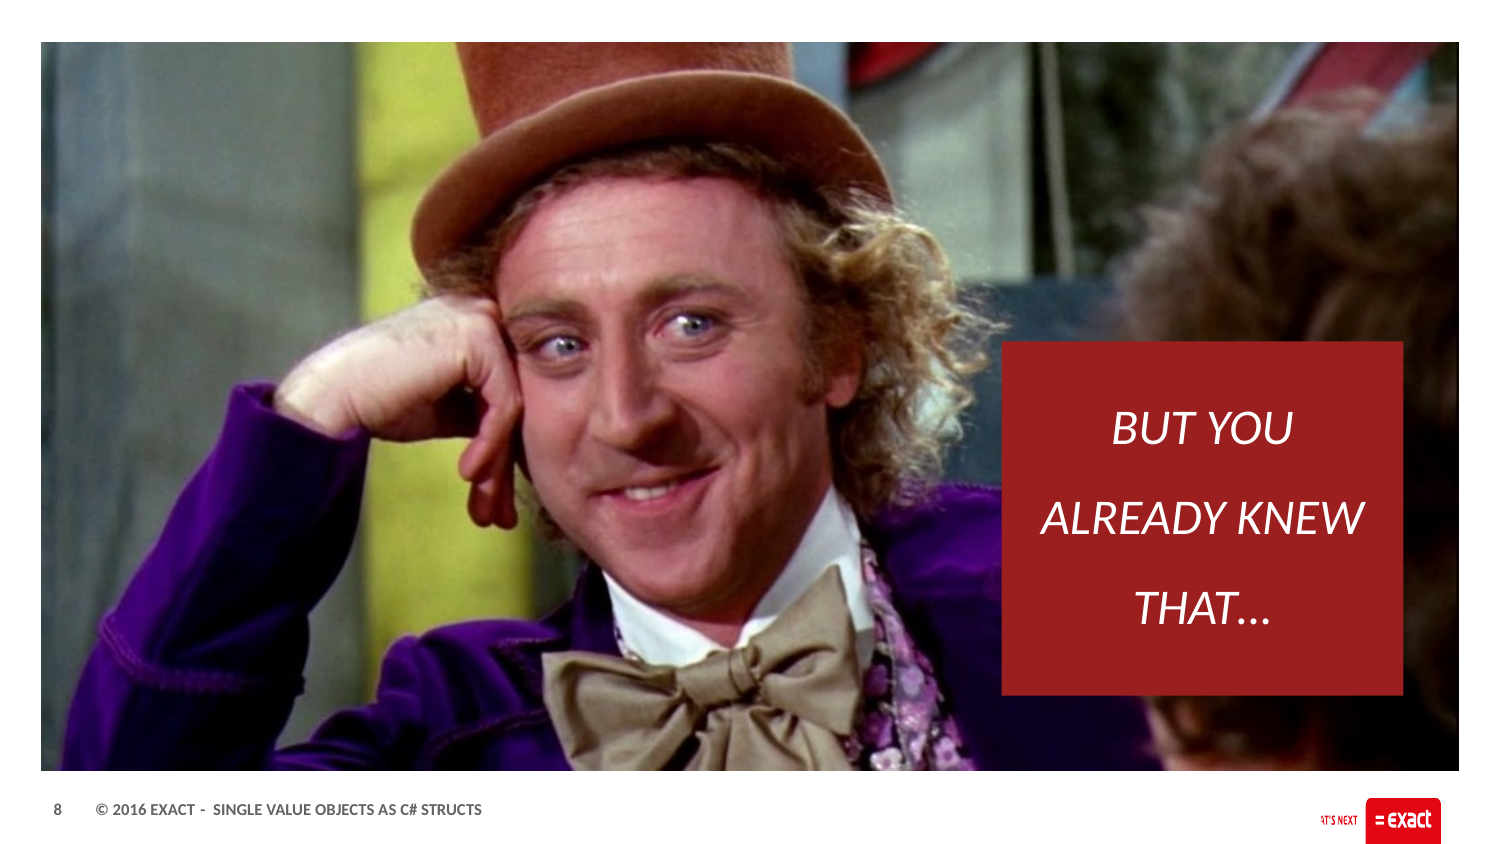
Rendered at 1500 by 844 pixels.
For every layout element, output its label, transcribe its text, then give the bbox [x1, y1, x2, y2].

title But you already knew that… [1001, 341, 1404, 696]
text_box - Single Value Objects as C# structs [185, 786, 826, 832]
picture [41, 42, 1459, 771]
text_box [38, 786, 96, 832]
